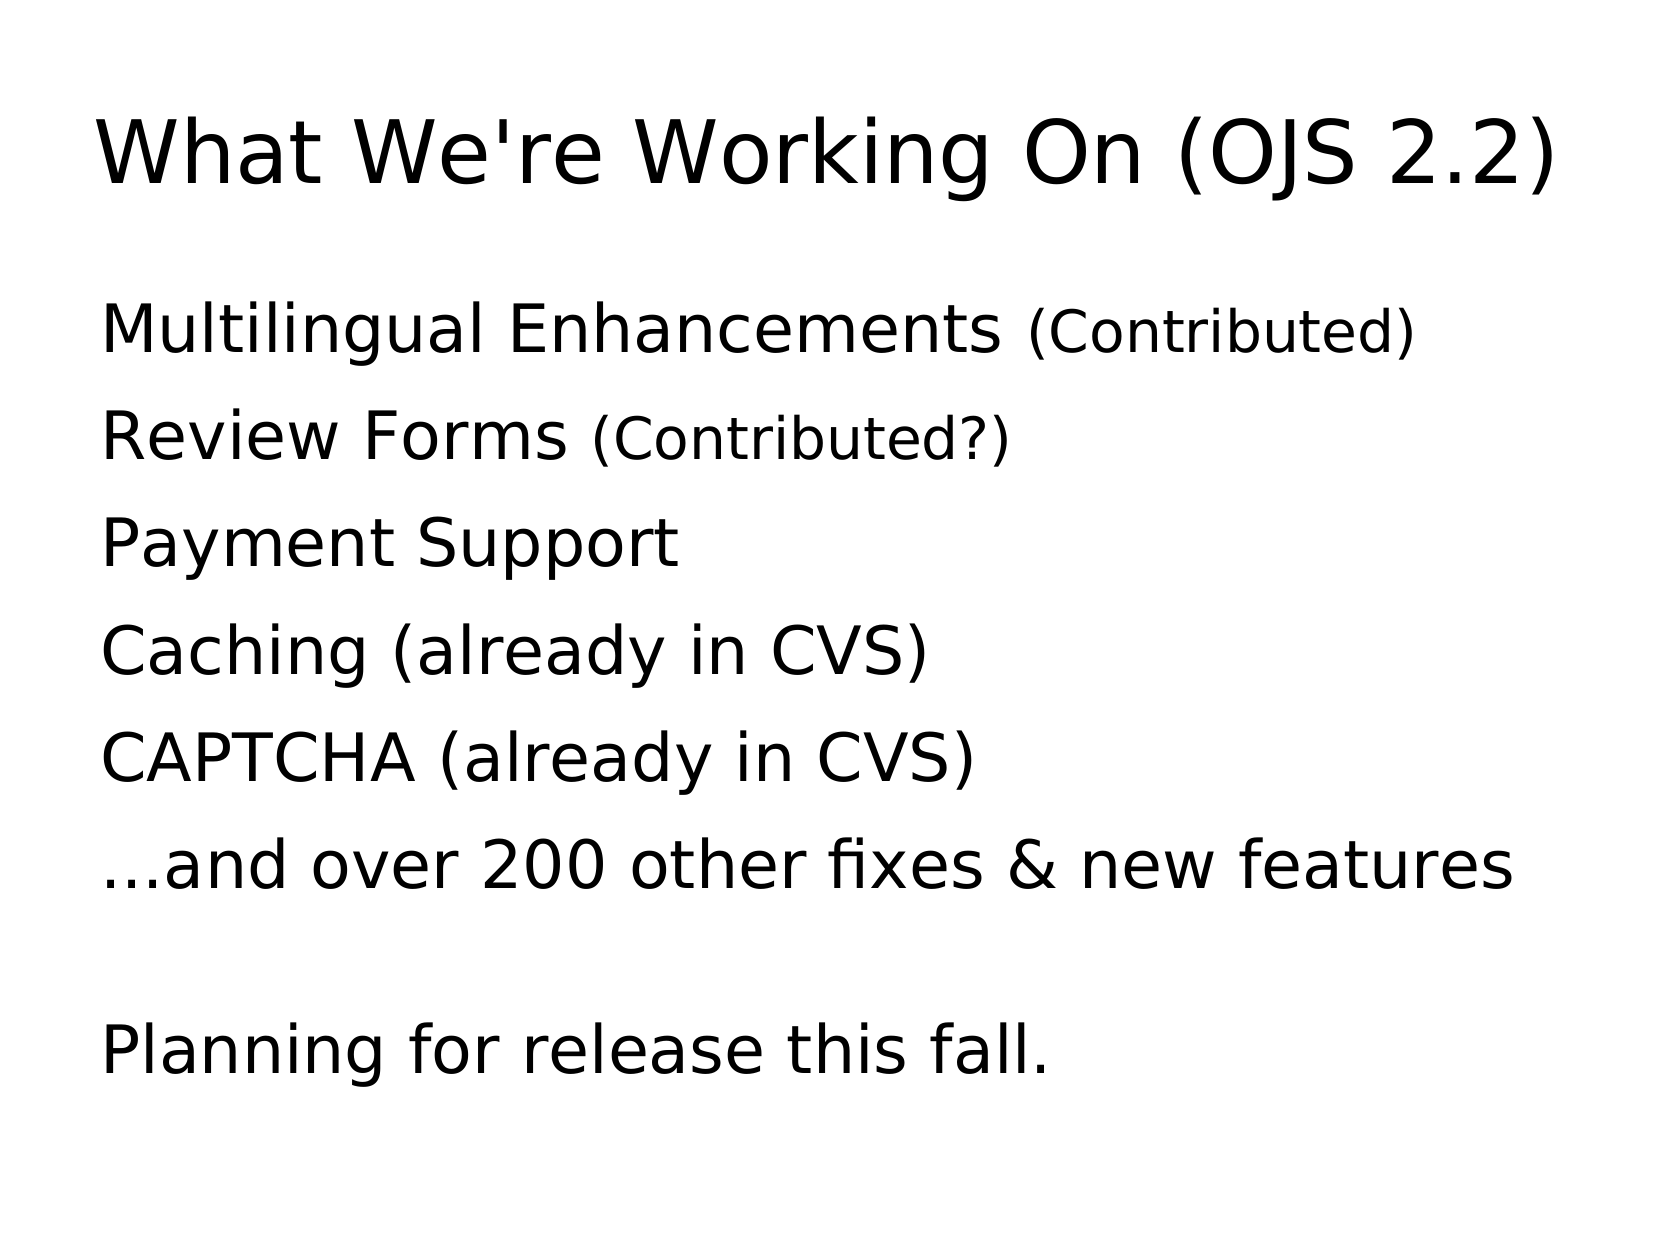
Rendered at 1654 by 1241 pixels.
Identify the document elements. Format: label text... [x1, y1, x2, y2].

title What We're Working On (OJS 2.2) [82, 56, 1571, 250]
list Multilingual Enhancements (Contributed) Review Forms (Contributed?) Payment Support Caching (already in CVS) CAPTCHA (already in CVS) ...and over 200 other fixes & new features Planning for release this fall. [82, 290, 1571, 1094]
